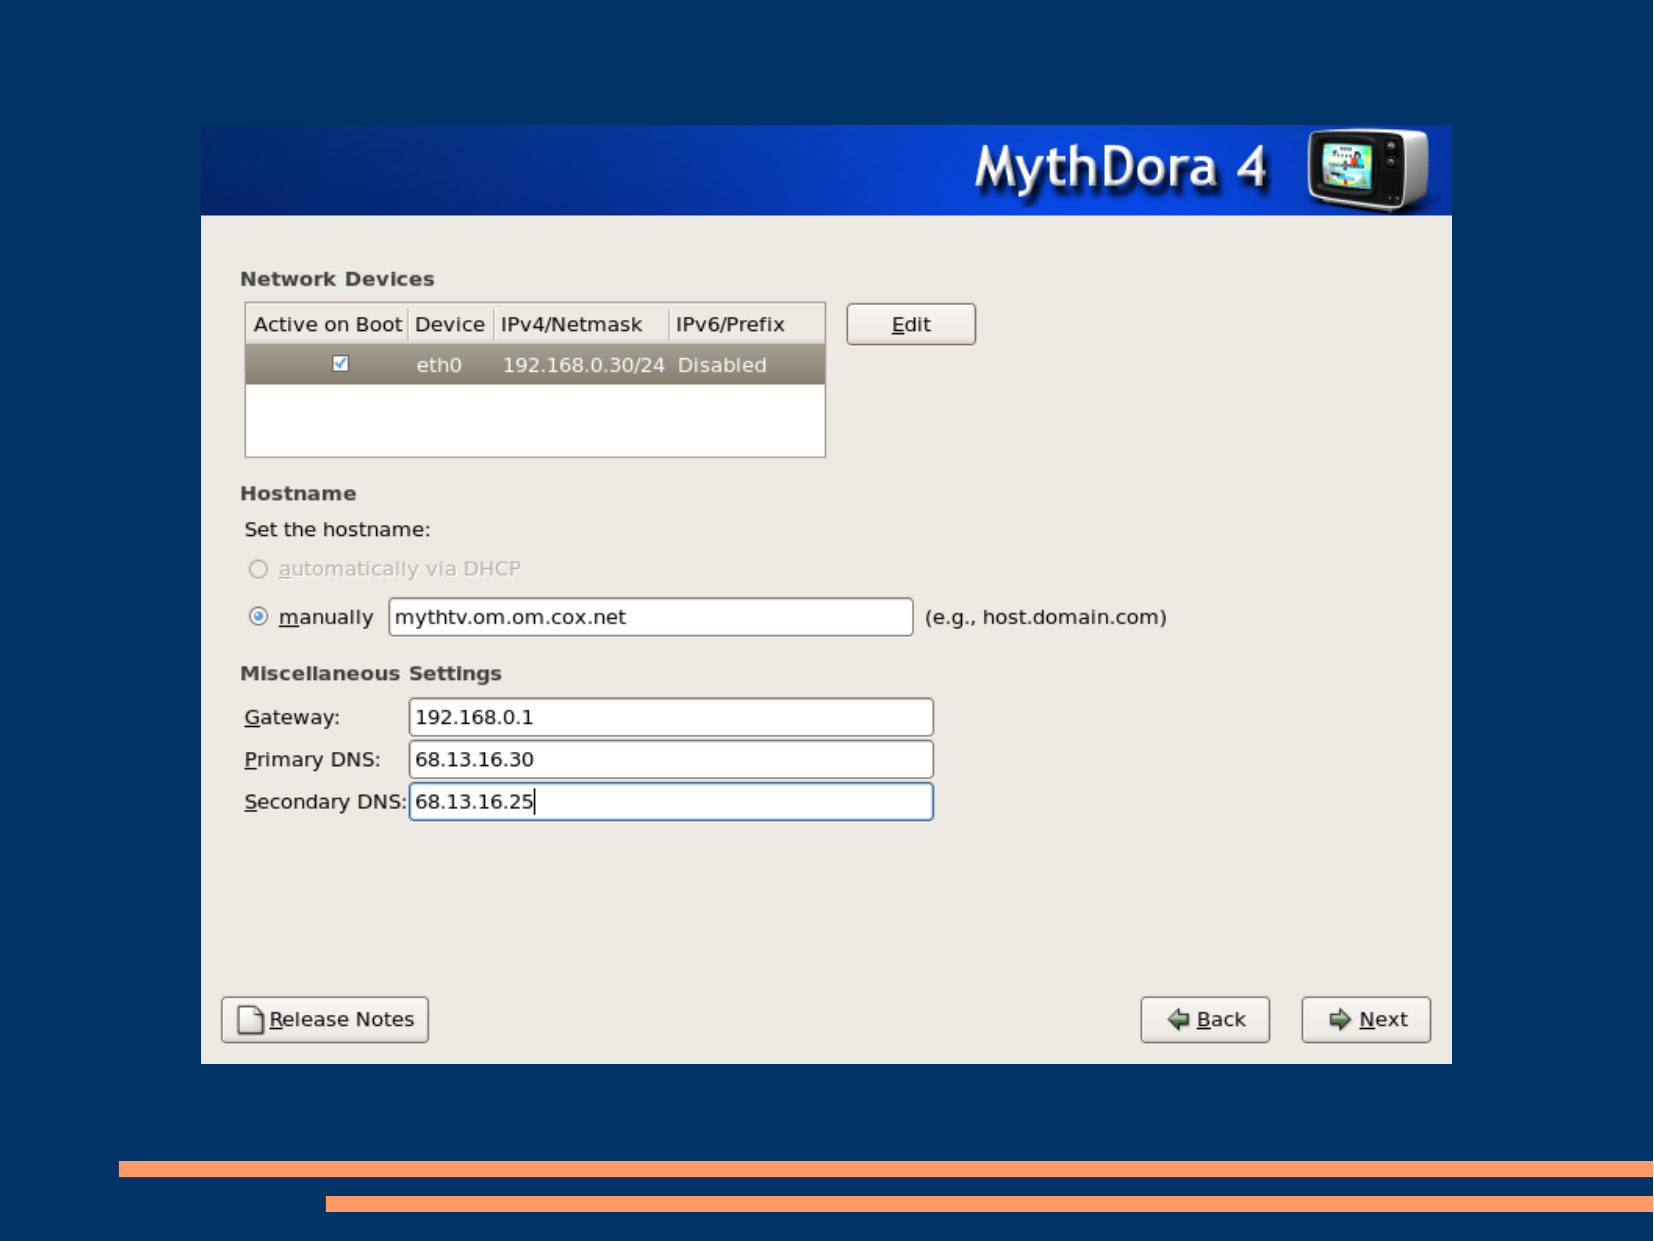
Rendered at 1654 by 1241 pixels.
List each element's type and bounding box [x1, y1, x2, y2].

picture [201, 125, 1452, 1064]
